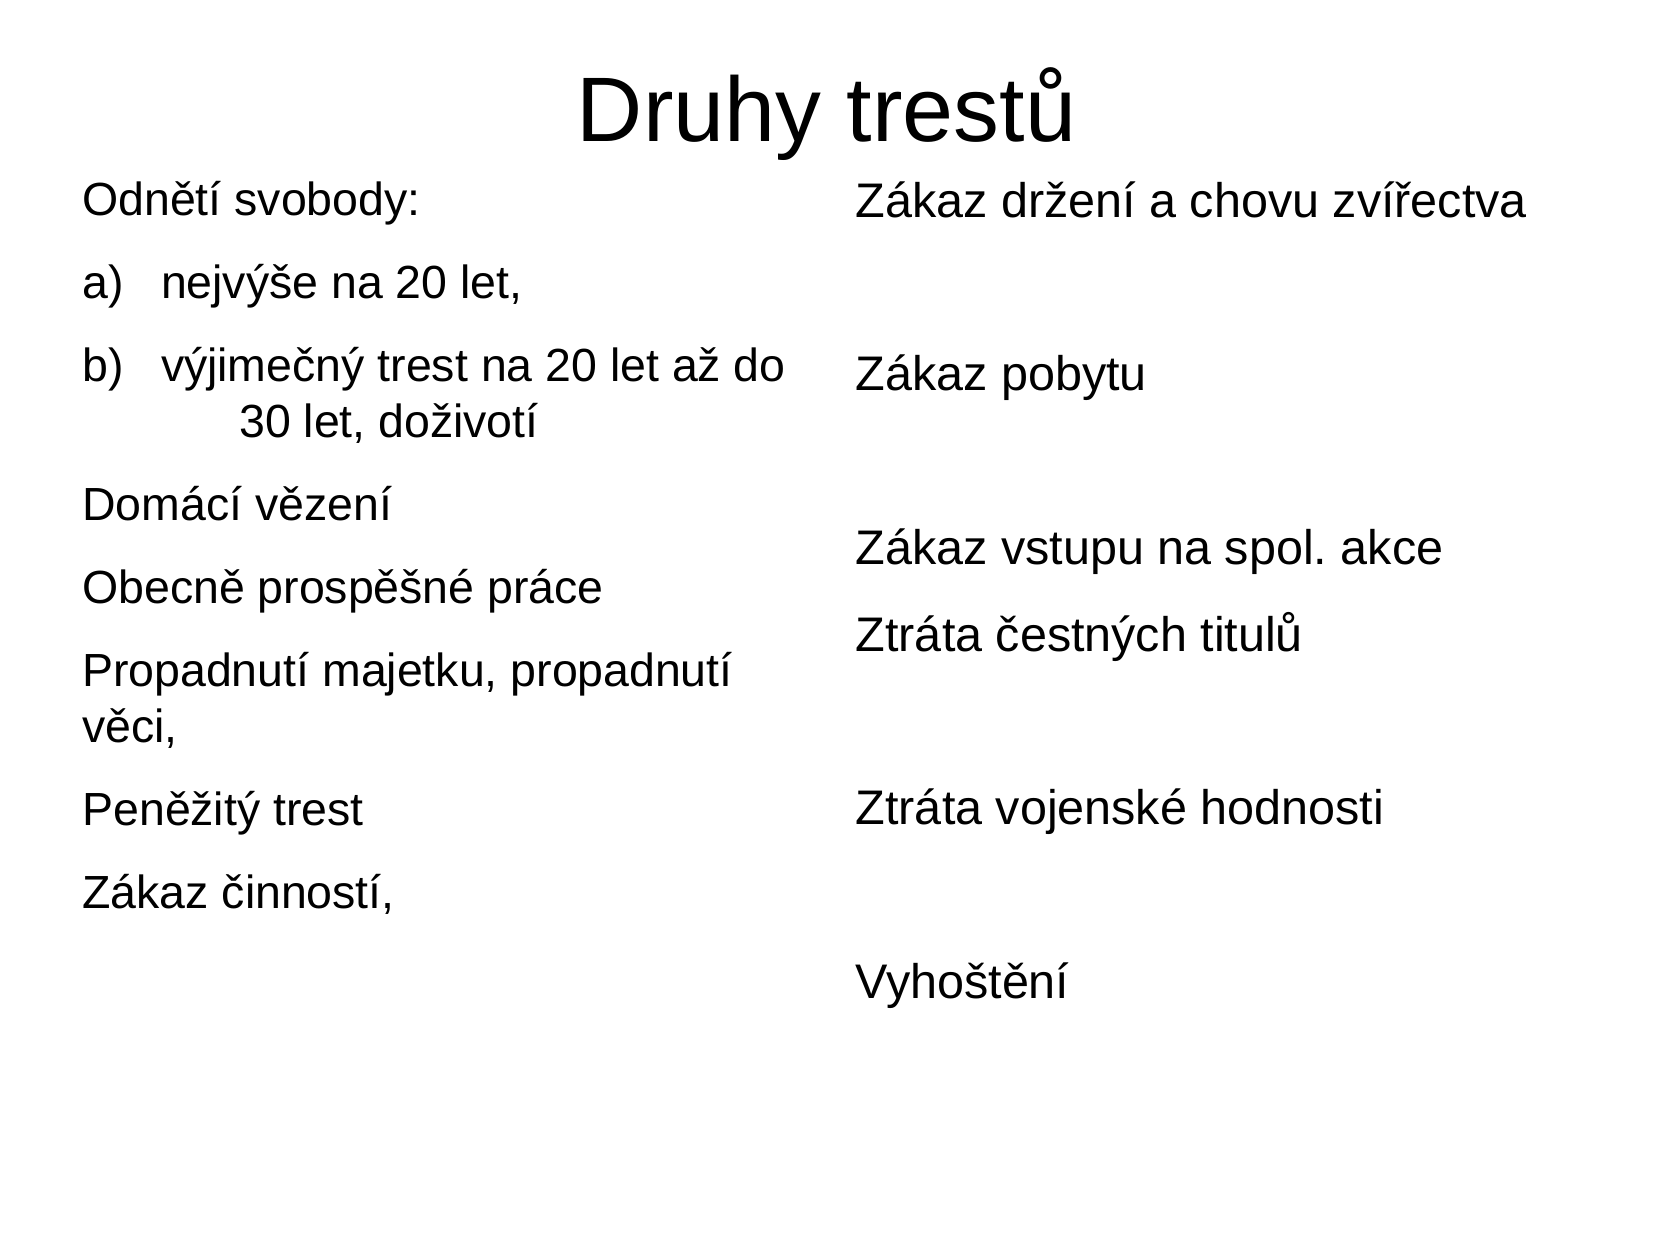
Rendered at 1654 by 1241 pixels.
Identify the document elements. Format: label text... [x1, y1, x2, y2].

title Druhy trestů [82, 49, 1571, 110]
list Odnětí svobody: nejvýše na 20 let, výjimečný trest na 20 let až do 30 let, doživotí Domácí vězení Obecně prospěšné práce Propadnutí majetku, propadnutí věci, Peněžitý trest Zákaz činností, [82, 168, 798, 1010]
list Zákaz držení a chovu zvířectva Zákaz pobytu Zákaz vstupu na spol. akce Ztráta čestných titulů Ztráta vojenské hodnosti Vyhoštění [855, 168, 1632, 1010]
